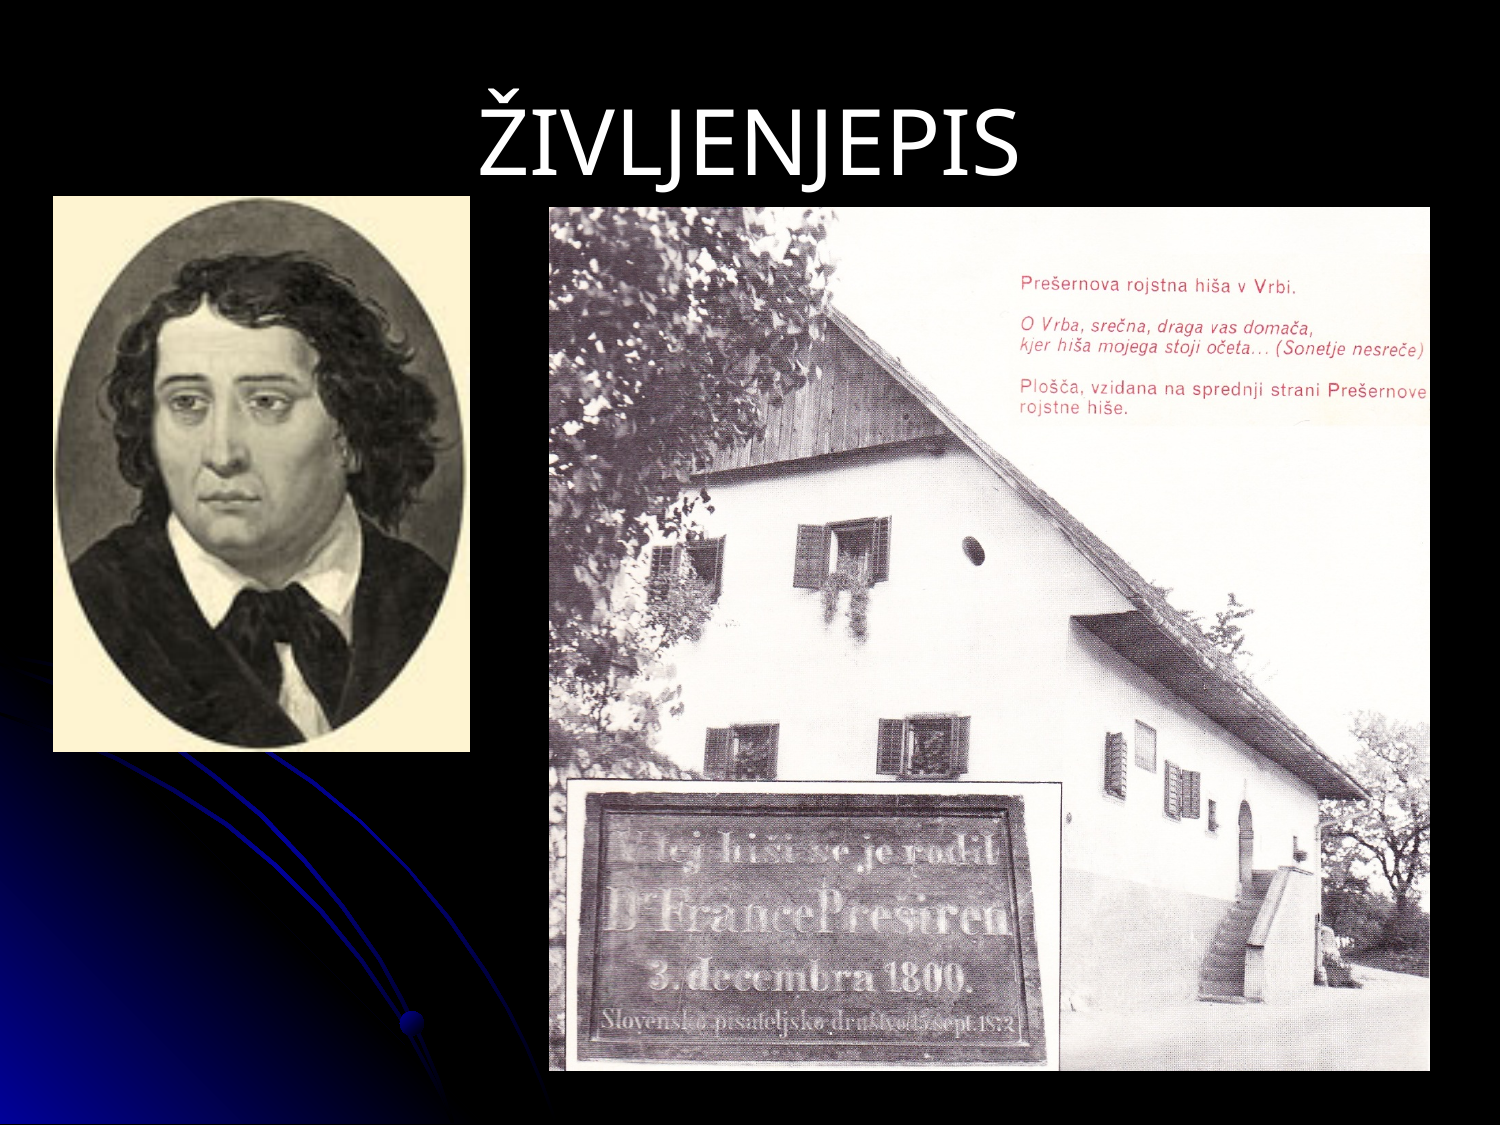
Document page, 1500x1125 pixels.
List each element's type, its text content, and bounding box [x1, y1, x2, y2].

picture [549, 207, 1430, 1071]
title ŽIVLJENJEPIS [75, 45, 1425, 233]
picture [53, 196, 470, 752]
